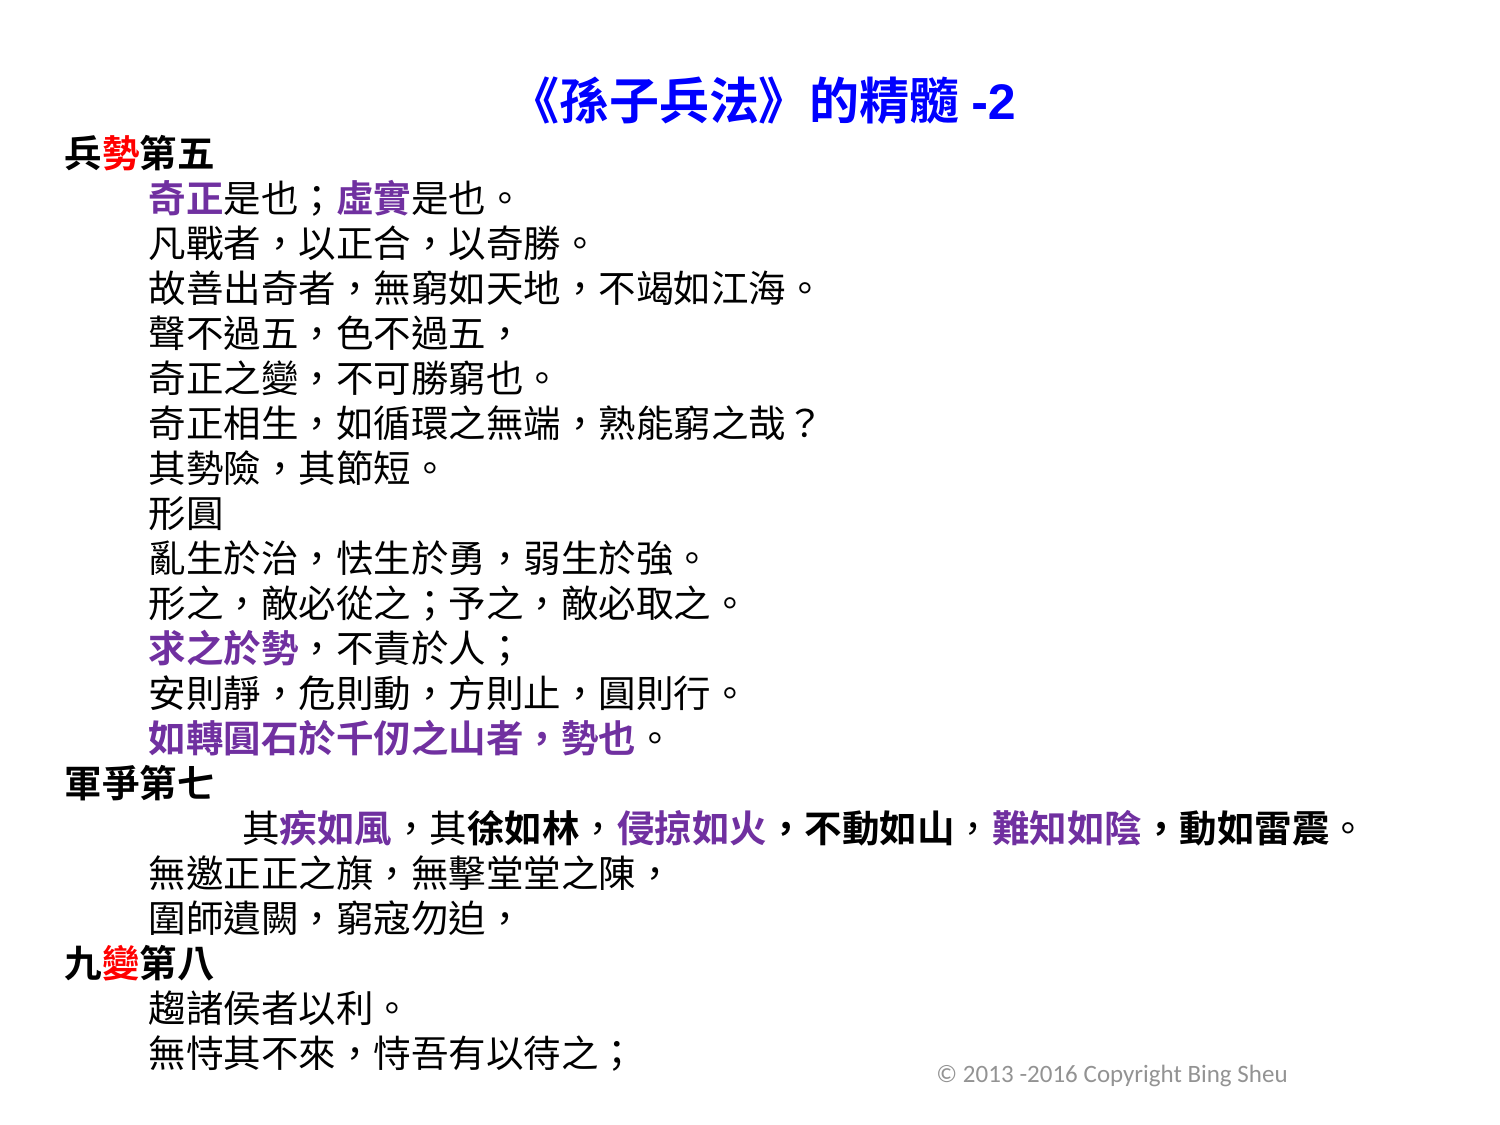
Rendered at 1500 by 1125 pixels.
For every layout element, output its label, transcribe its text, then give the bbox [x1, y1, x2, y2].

text_box 《孫子兵法》的精髓-2 兵勢第五 奇正是也；虛實是也。 凡戰者，以正合，以奇勝。 故善出奇者，無窮如天地，不竭如江海。 聲不過五，色不過五， 奇正之變，不可勝窮也。 奇正相生，如循環之無端，熟能窮之哉？ 其勢險，其節短。 形圓 亂生於治，怯生於勇，弱生於強。 形之，敵必從之；予之，敵必取之。 求之於勢，不責於人； 安則靜，危則動，方則止，圓則行。 如轉圓石於千仞之山者，勢也。 軍爭第七 其疾如風，其徐如林，侵掠如火，不動如山，難知如陰，動如雷震。 無邀正正之旗，無擊堂堂之陳， 圍師遺闕，窮寇勿迫， 九變第八 趨諸侯者以利。 無恃其不來，恃吾有以待之； [49, 62, 1475, 1083]
footer © 2013 -2016 Copyright Bing Sheu [875, 1042, 1350, 1103]
